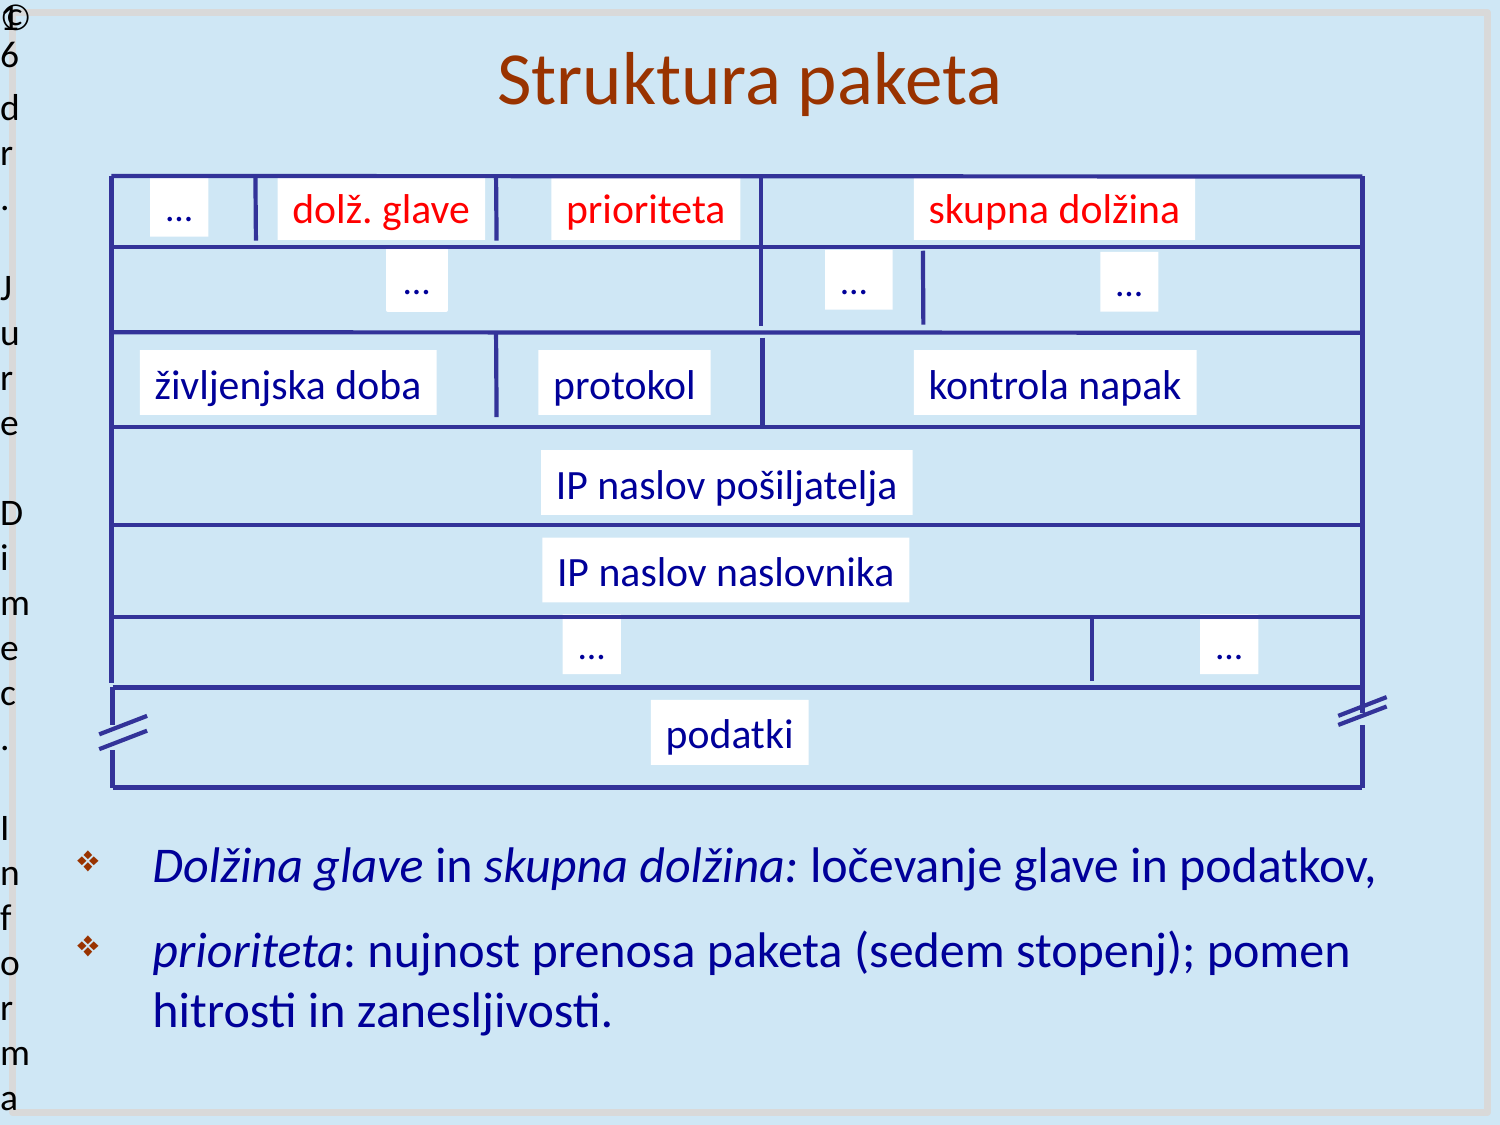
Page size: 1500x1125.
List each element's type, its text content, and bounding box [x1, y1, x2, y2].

text_box prioriteta [551, 179, 741, 240]
text_box protokol [538, 350, 711, 415]
title Struktura paketa [112, 24, 1388, 125]
text_box podatki [650, 699, 809, 765]
list Dolžina glave in skupna dolžina: ločevanje glave in podatkov, prioriteta: nujnost prenosa paketa (sedem stopenj); pomen hitrosti in zanesljivosti. [62, 825, 1463, 1063]
text_box ... [387, 249, 446, 310]
text_box IP naslov naslovnika [542, 537, 910, 603]
text_box ... [1100, 251, 1159, 312]
text_box ... [825, 249, 893, 310]
text_box ... [562, 619, 621, 675]
text_box življenjska doba [139, 350, 437, 415]
text_box dolž. glave [277, 179, 486, 240]
text_box IP naslov pošiljatelja [541, 450, 913, 515]
text_box kontrola napak [913, 350, 1197, 415]
text_box ... [1200, 619, 1259, 675]
text_box skupna dolžina [913, 179, 1196, 240]
text_box ... [150, 179, 209, 237]
